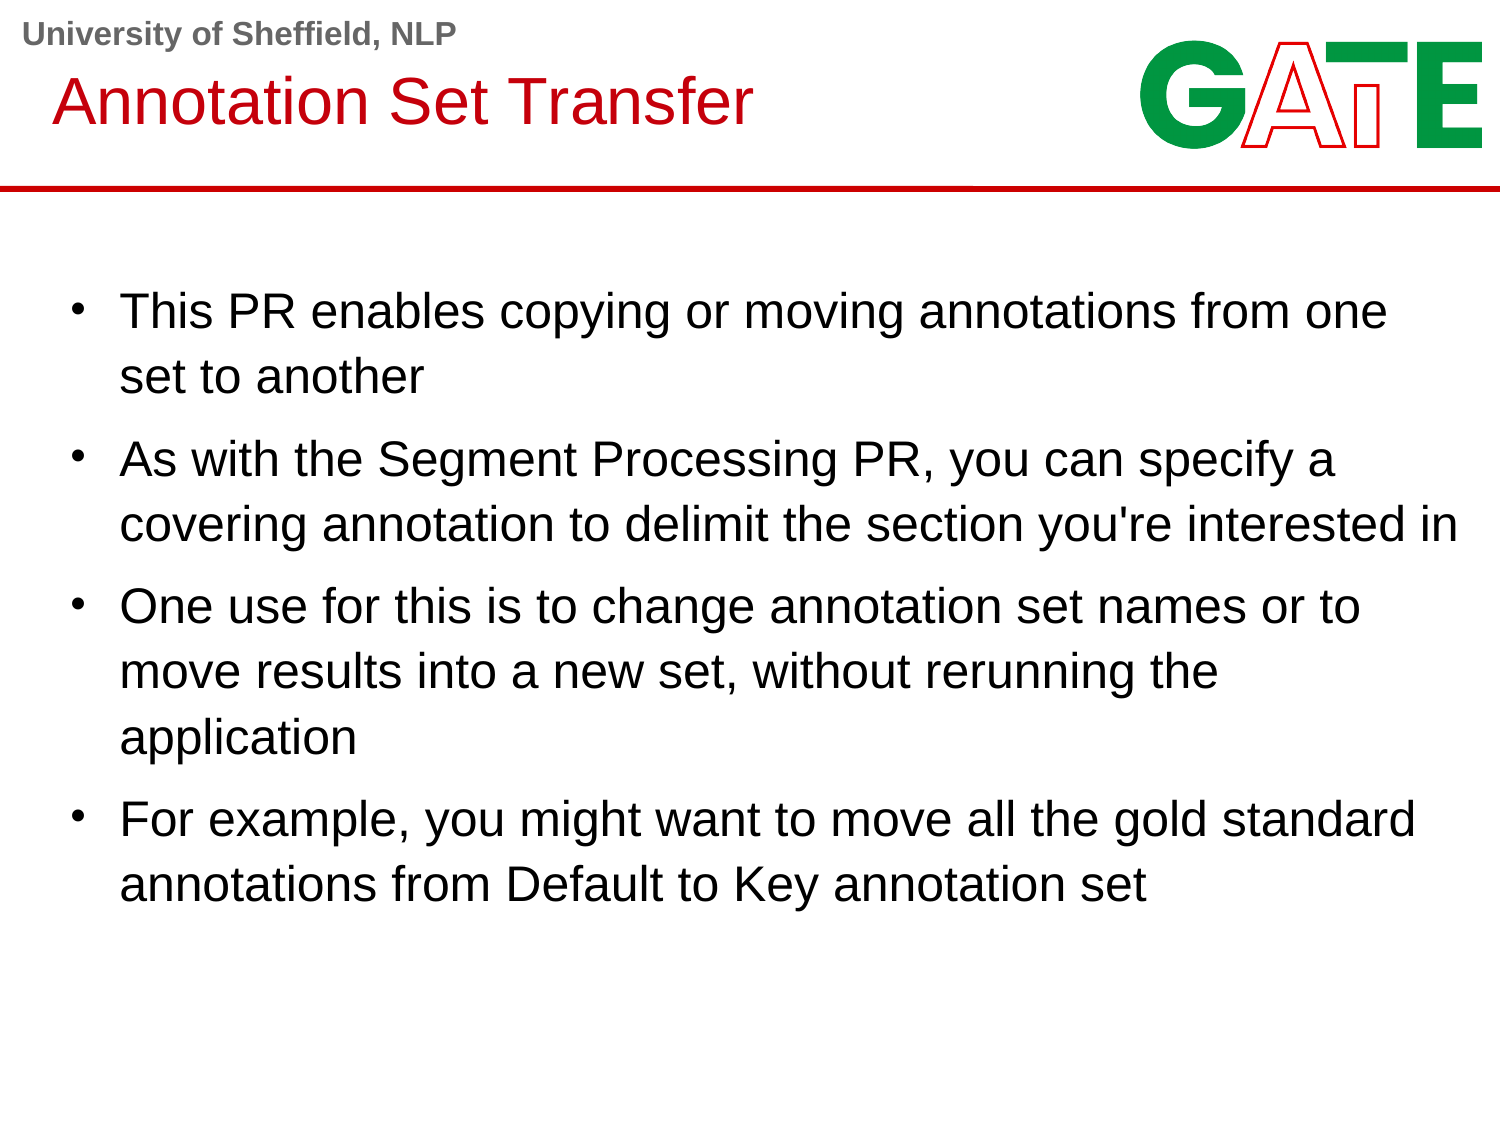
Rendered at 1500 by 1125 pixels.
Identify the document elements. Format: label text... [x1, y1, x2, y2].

title Annotation Set Transfer [37, 0, 1380, 196]
picture [1380, 23, 1489, 166]
list This PR enables copying or moving annotations from one set to another As with the Segment Processing PR, you can specify a covering annotation to delimit the section you're interested in One use for this is to change annotation set names or to move results into a new set, without rerunning the application For example, you might want to move all the gold standard annotations from Default to Key annotation set [0, 265, 1477, 1093]
